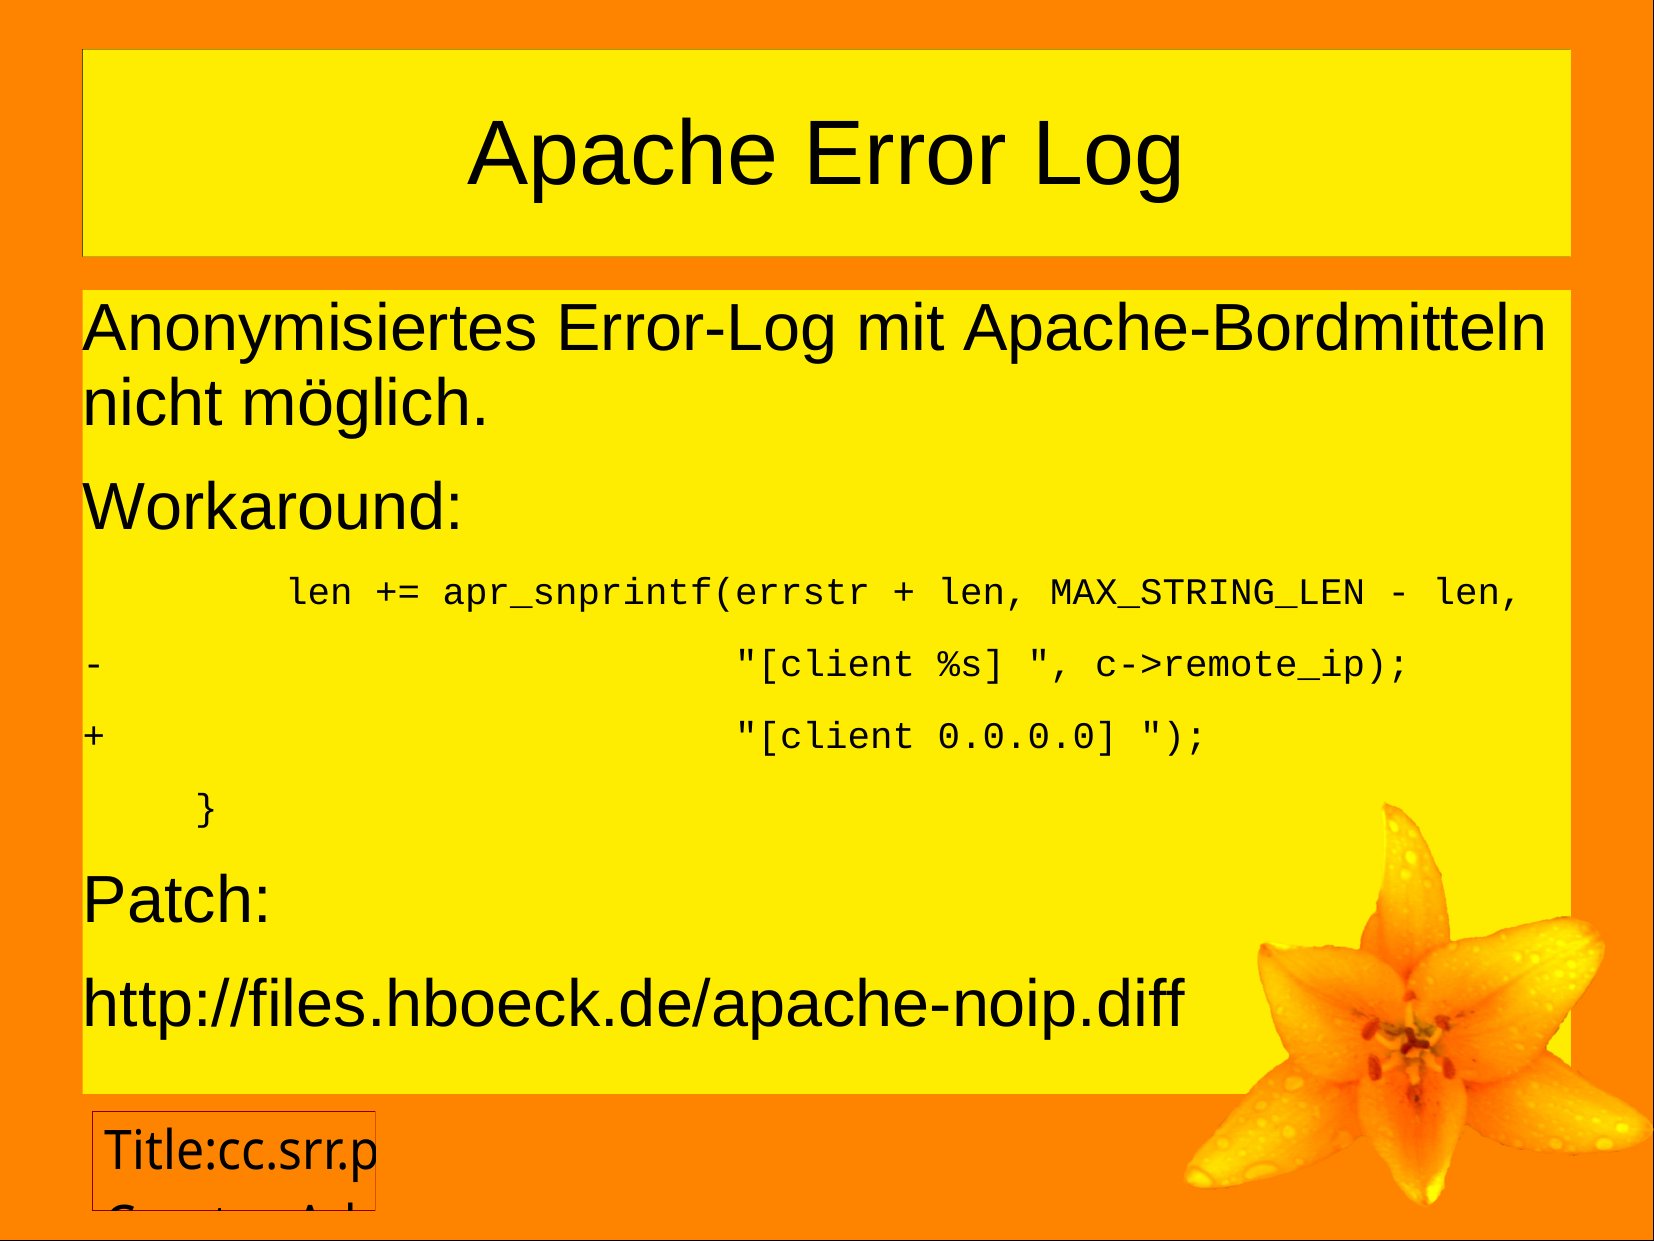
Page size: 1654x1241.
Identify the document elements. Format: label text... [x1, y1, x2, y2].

picture [1181, 767, 1654, 1241]
picture [88, 1108, 376, 1211]
list Anonymisiertes Error-Log mit Apache-Bordmitteln nicht möglich. Workaround: len += apr_snprintf(errstr + len, MAX_STRING_LEN - len, - "[client %s] ", c->remote_ip); + "[client 0.0.0.0] "); } Patch: http://files.hboeck.de/apache-noip.diff [82, 290, 1571, 1094]
title Apache Error Log [82, 49, 1571, 257]
text_box [0, 0, 1654, 1241]
